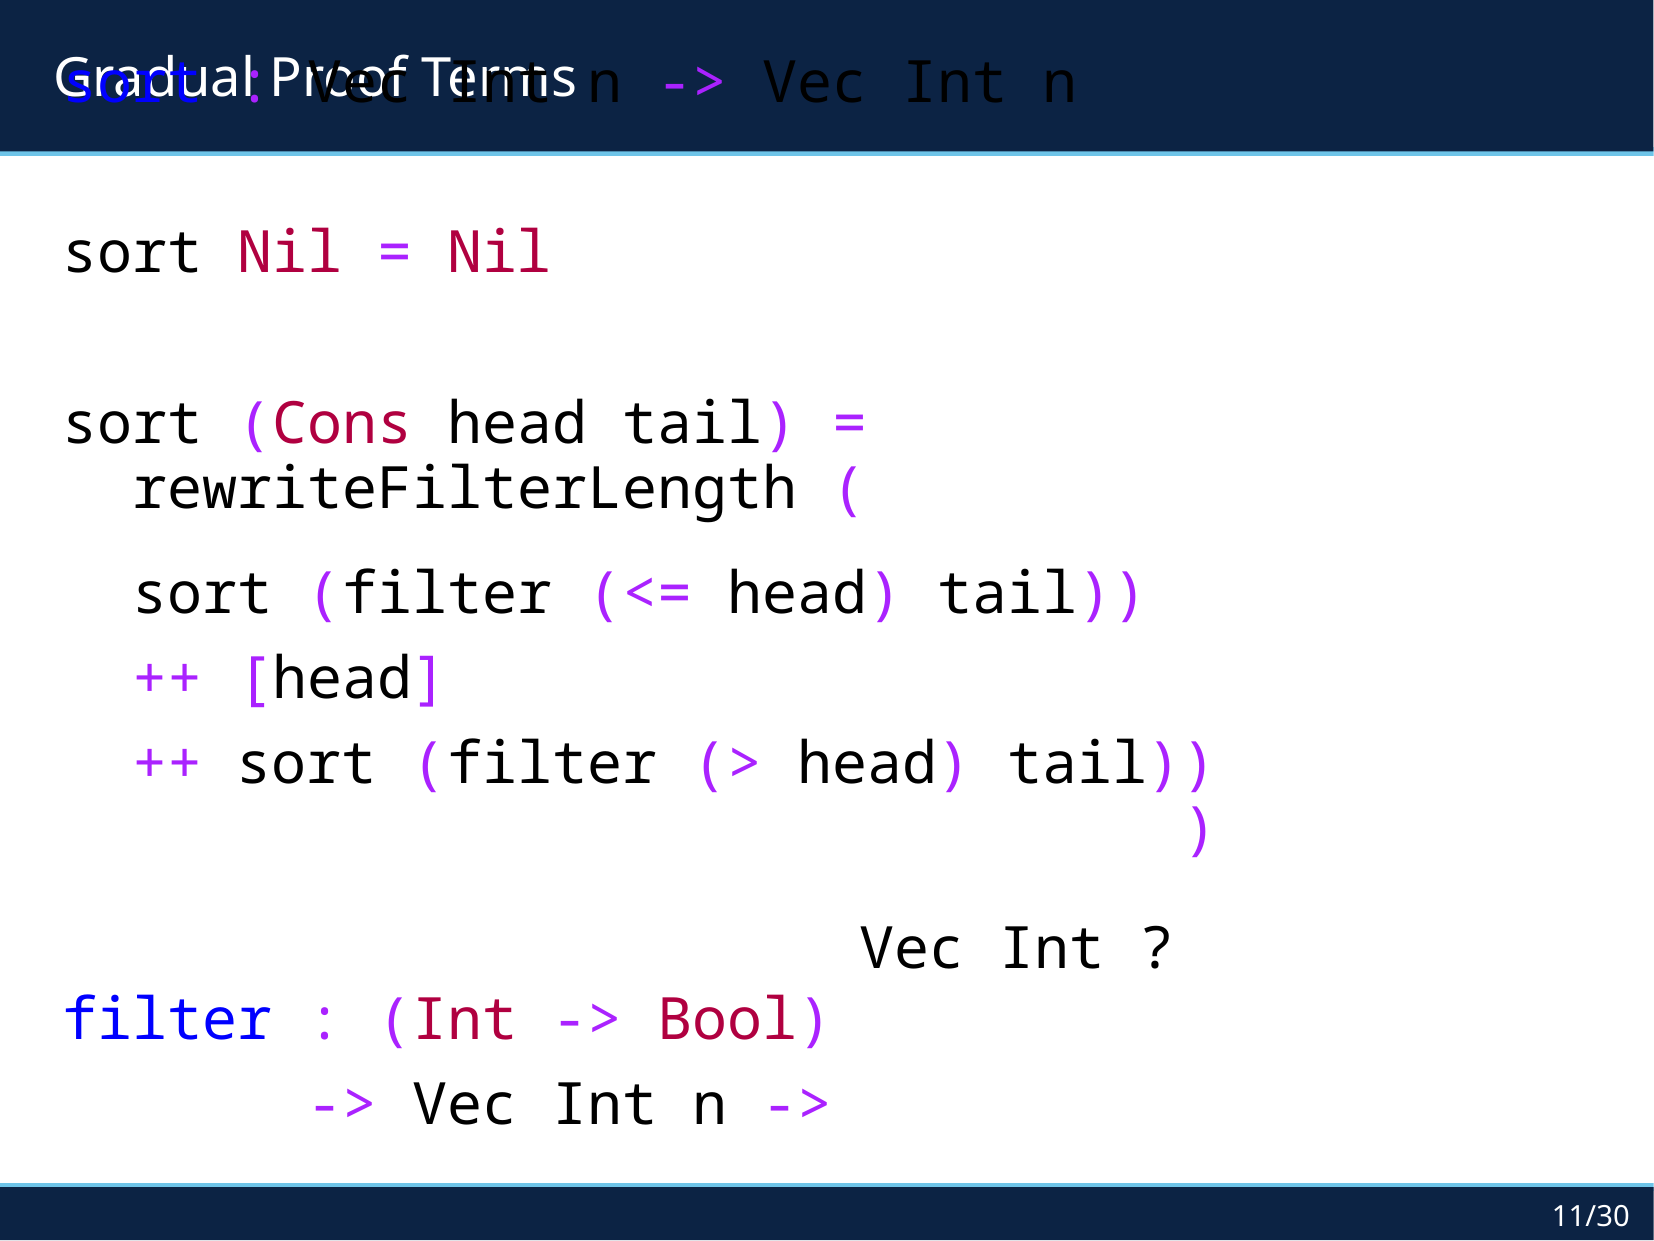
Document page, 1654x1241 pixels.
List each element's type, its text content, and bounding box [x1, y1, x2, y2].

title Gradual Proof Terms [0, 0, 1654, 152]
text_box rewriteFilterLength ( ) [47, 266, 1406, 1046]
text_box sort : Vec Int n -> Vec Int n sort Nil = Nil sort (Cons head tail) = sort (filter (<= head) tail)) ++ [head] ++ sort (filter (> head) tail)) filter : (Int -> Bool) -> Vec Int n -> [47, 169, 1406, 266]
